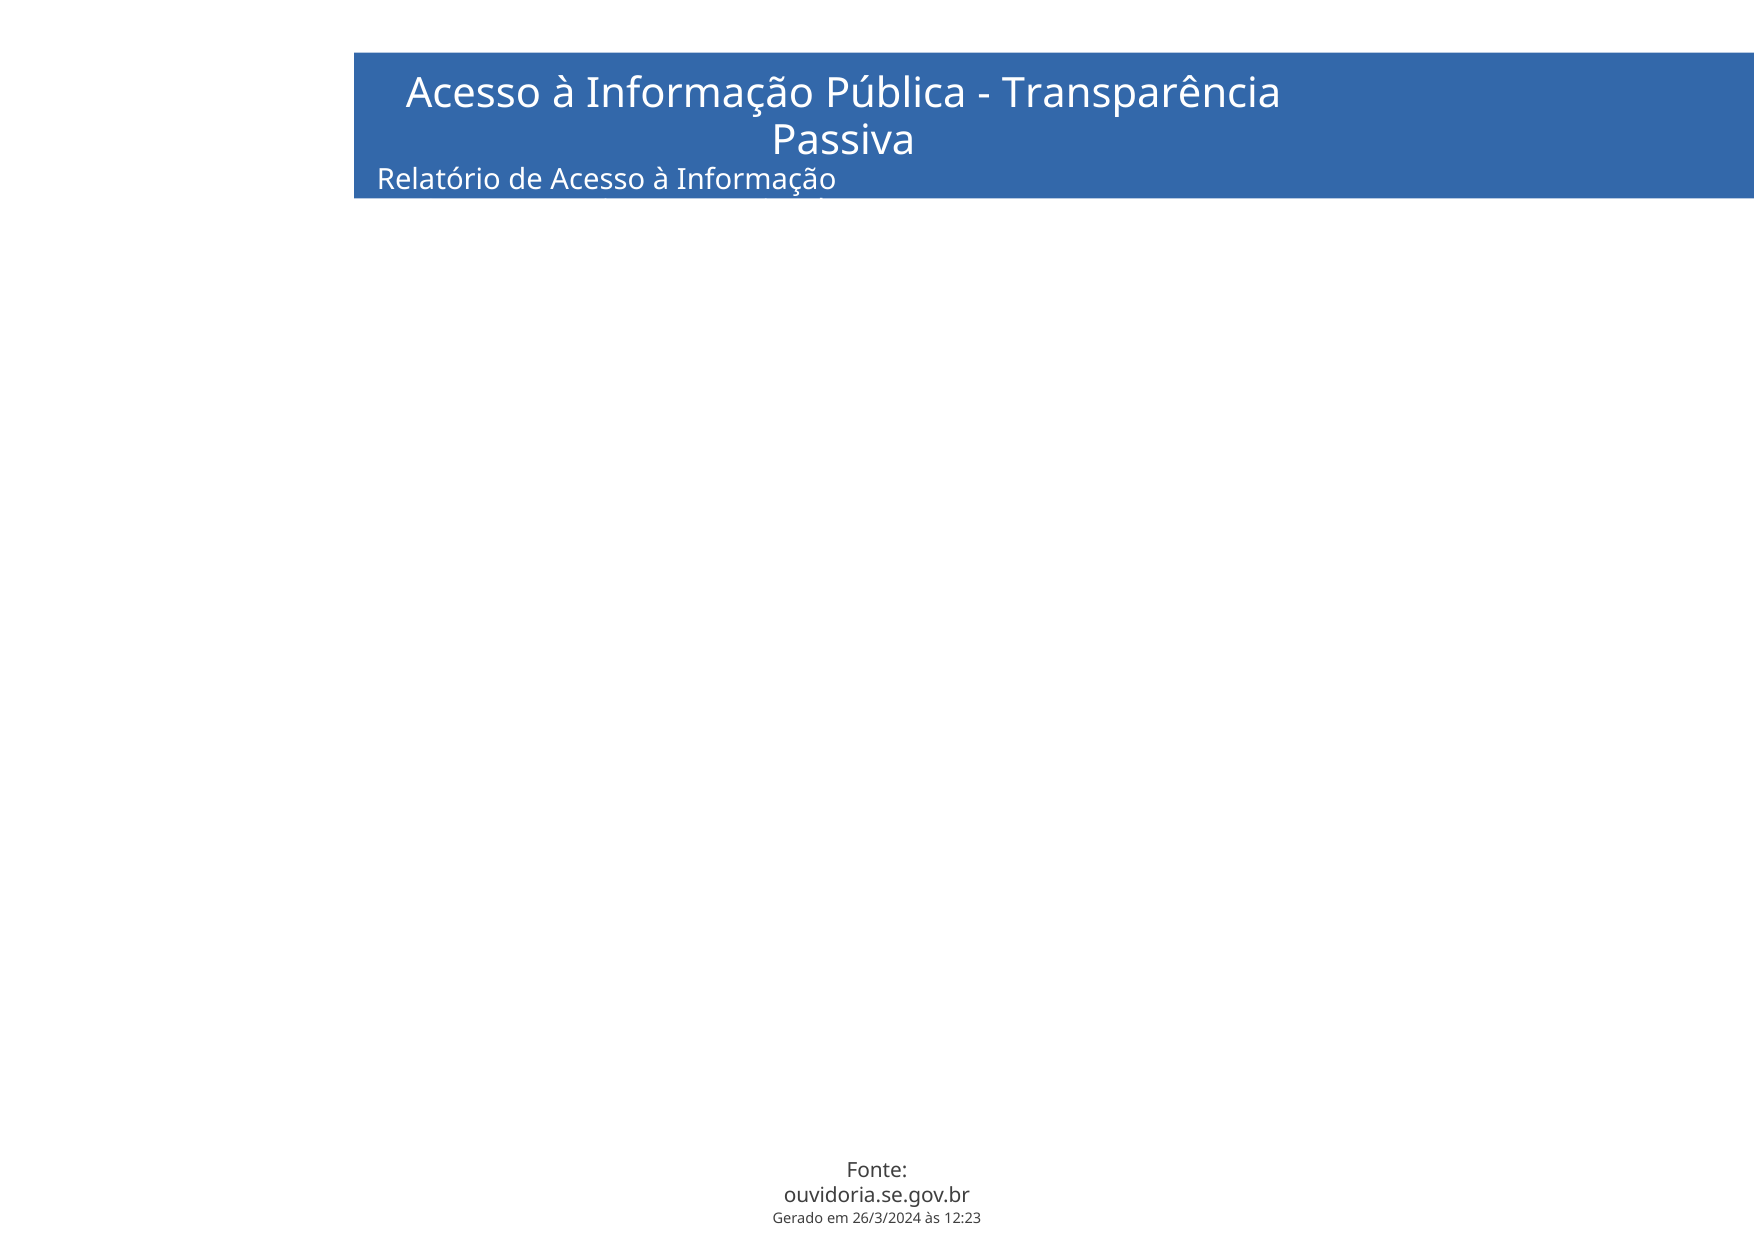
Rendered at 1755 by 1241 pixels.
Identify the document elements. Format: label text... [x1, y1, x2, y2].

text_box Fonte: ouvidoria.se.gov.br Gerado em 26/3/2024 às 12:23 [754, 1156, 1000, 1204]
title Acesso à Informação Pública - Transparência Passiva Relatório de Acesso à Informação EMSETURFevereiro a Fevereiro de 2024 [374, 66, 1380, 182]
